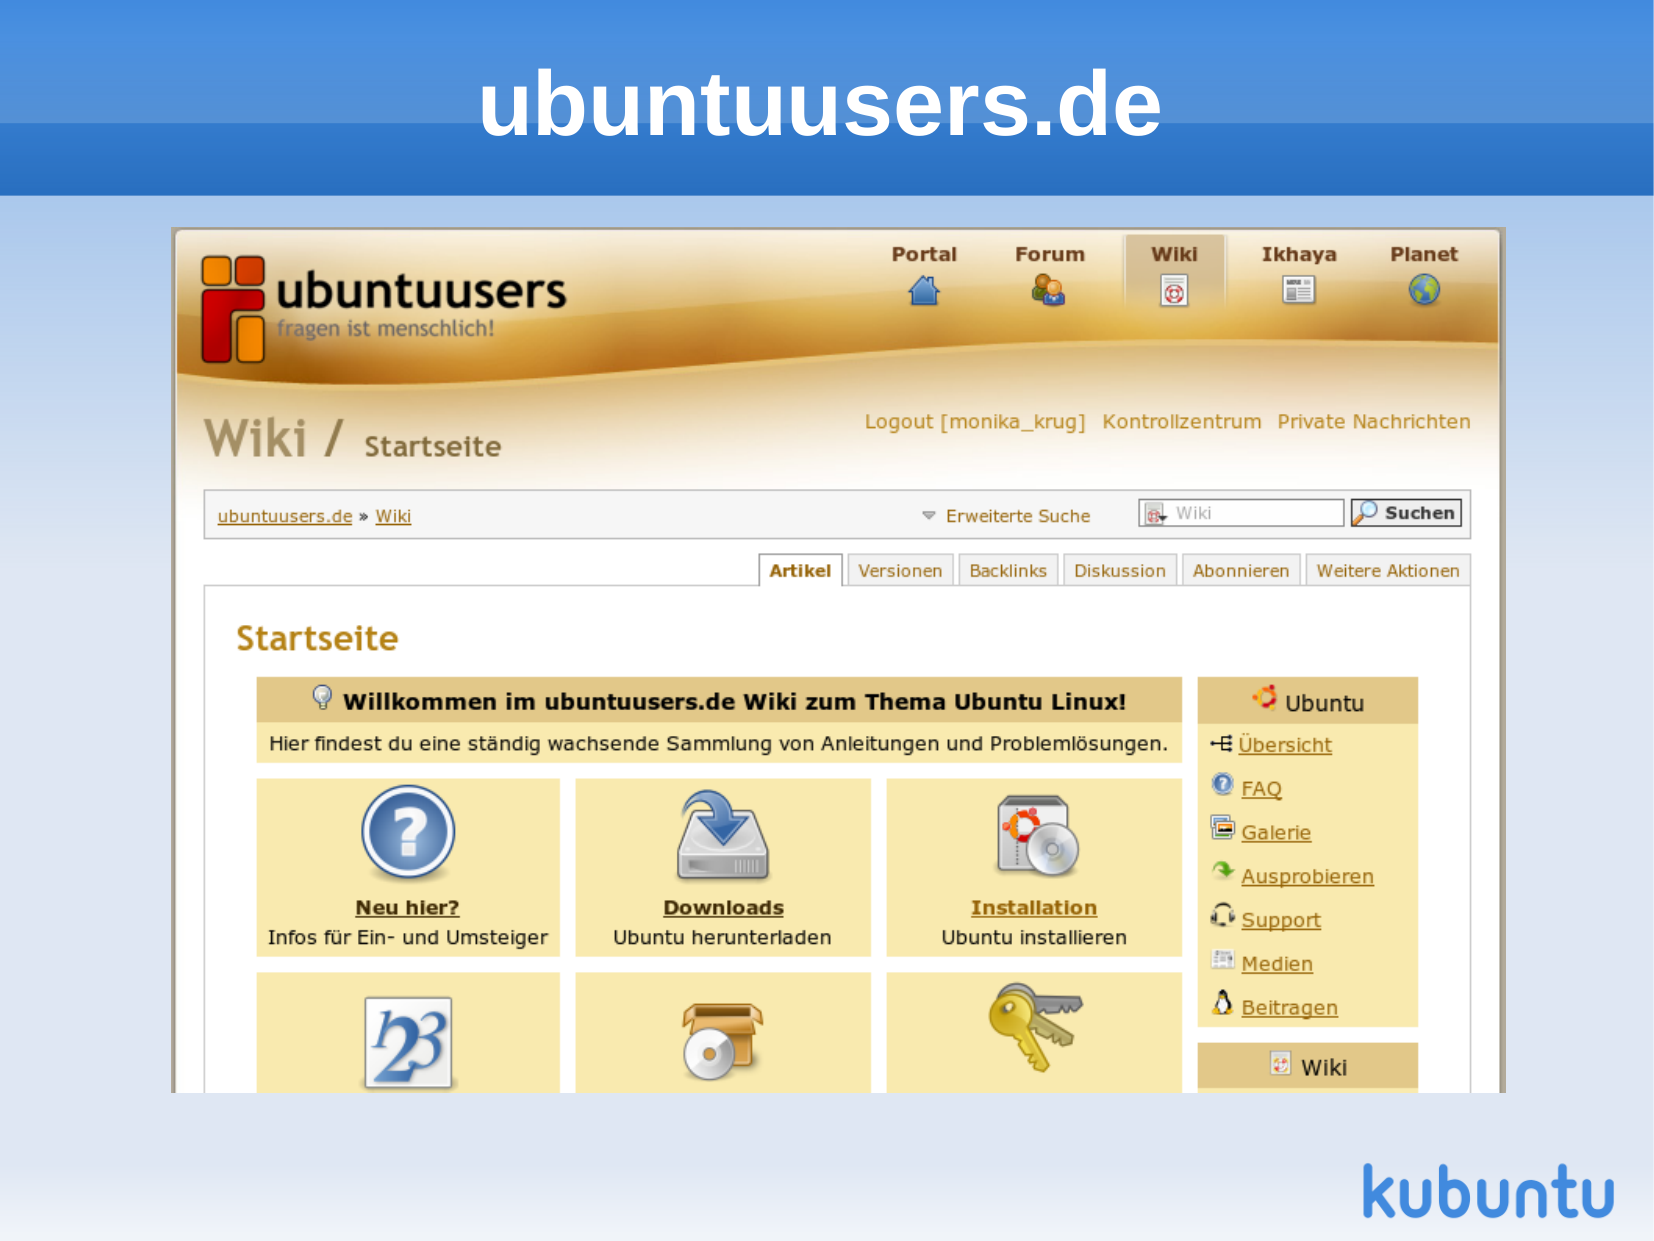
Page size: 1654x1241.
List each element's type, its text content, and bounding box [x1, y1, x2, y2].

picture [0, 0, 1654, 1241]
title ubuntuusers.de [76, 0, 1565, 208]
